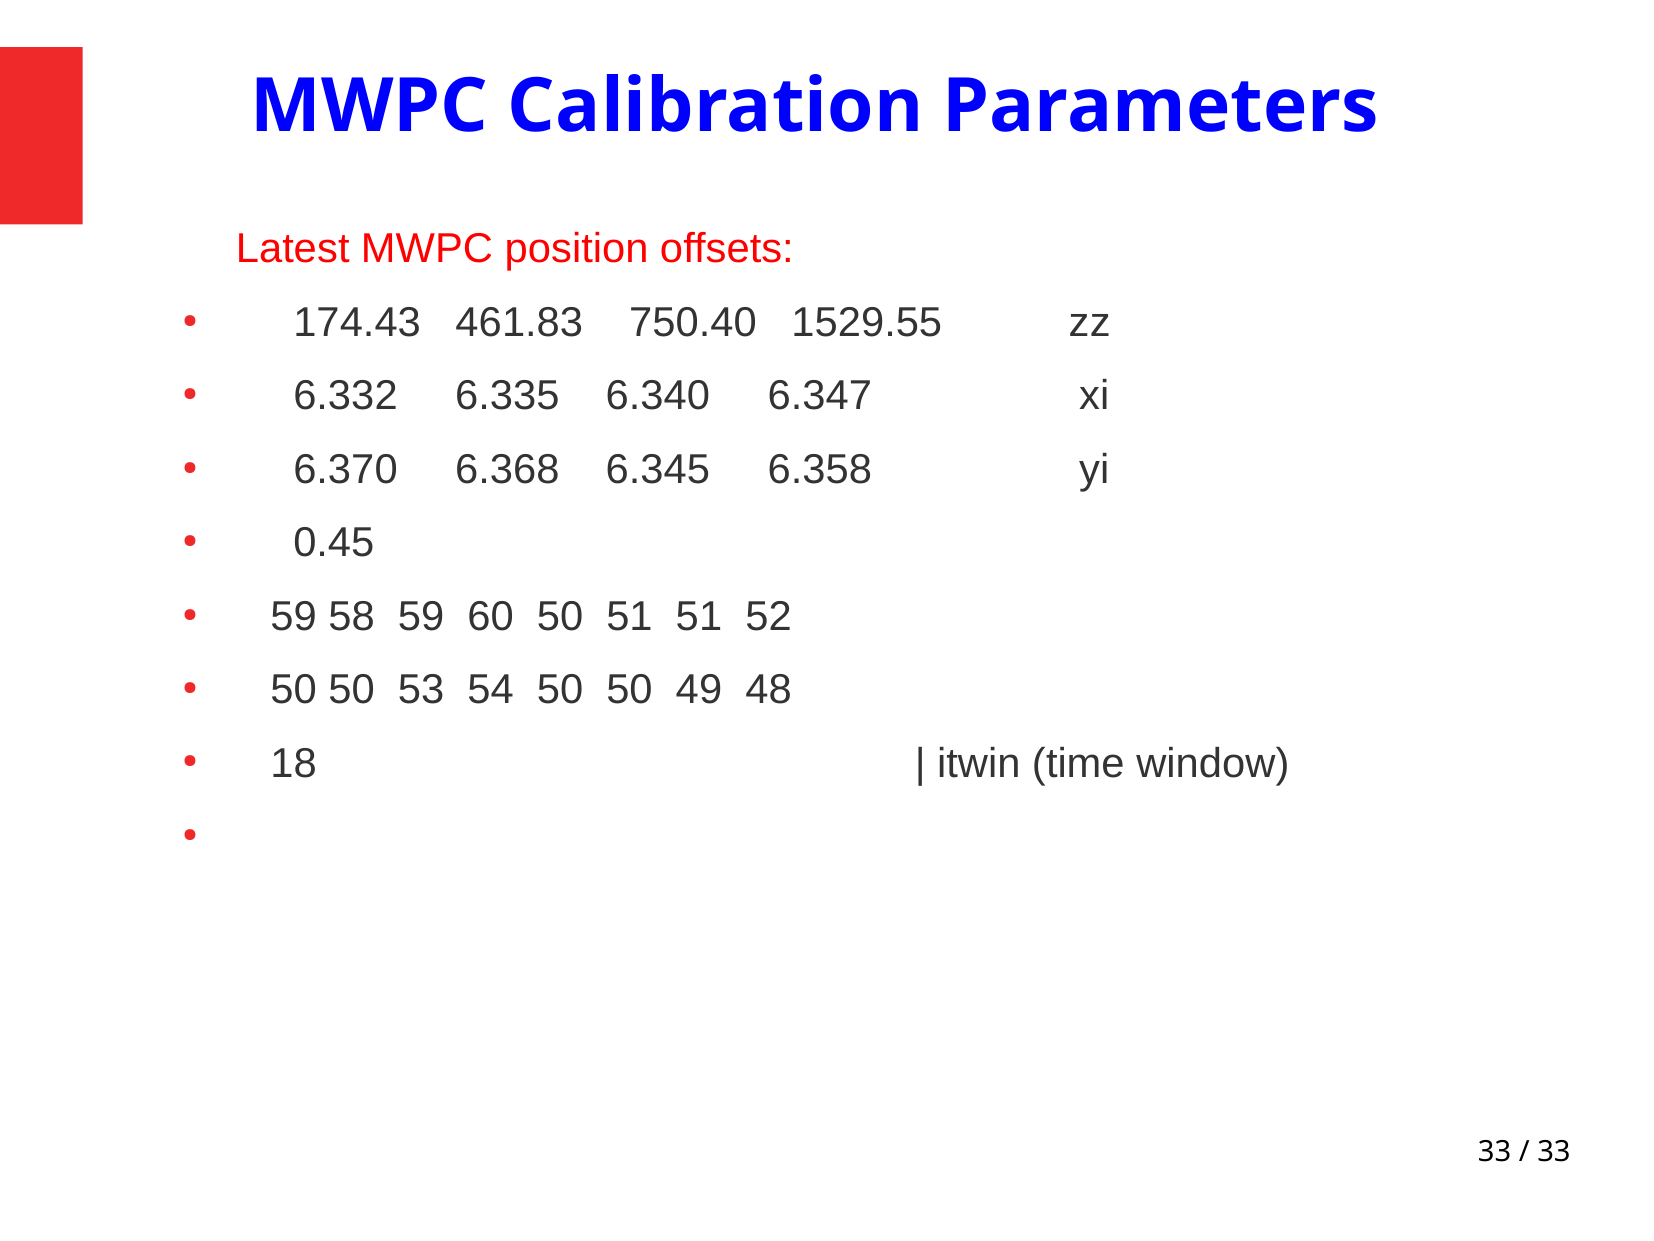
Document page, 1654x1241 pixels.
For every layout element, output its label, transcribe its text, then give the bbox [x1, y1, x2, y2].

title MWPC Calibration Parameters [88, 51, 1542, 154]
list Latest MWPC position offsets: 174.43 461.83 750.40 1529.55 zz 6.332 6.335 6.340 6.347 xi 6.370 6.368 6.345 6.358 yi 0.45 59 58 59 60 50 51 51 52 50 50 53 54 50 50 49 48 18 | itwin (time window) [90, 225, 1591, 976]
